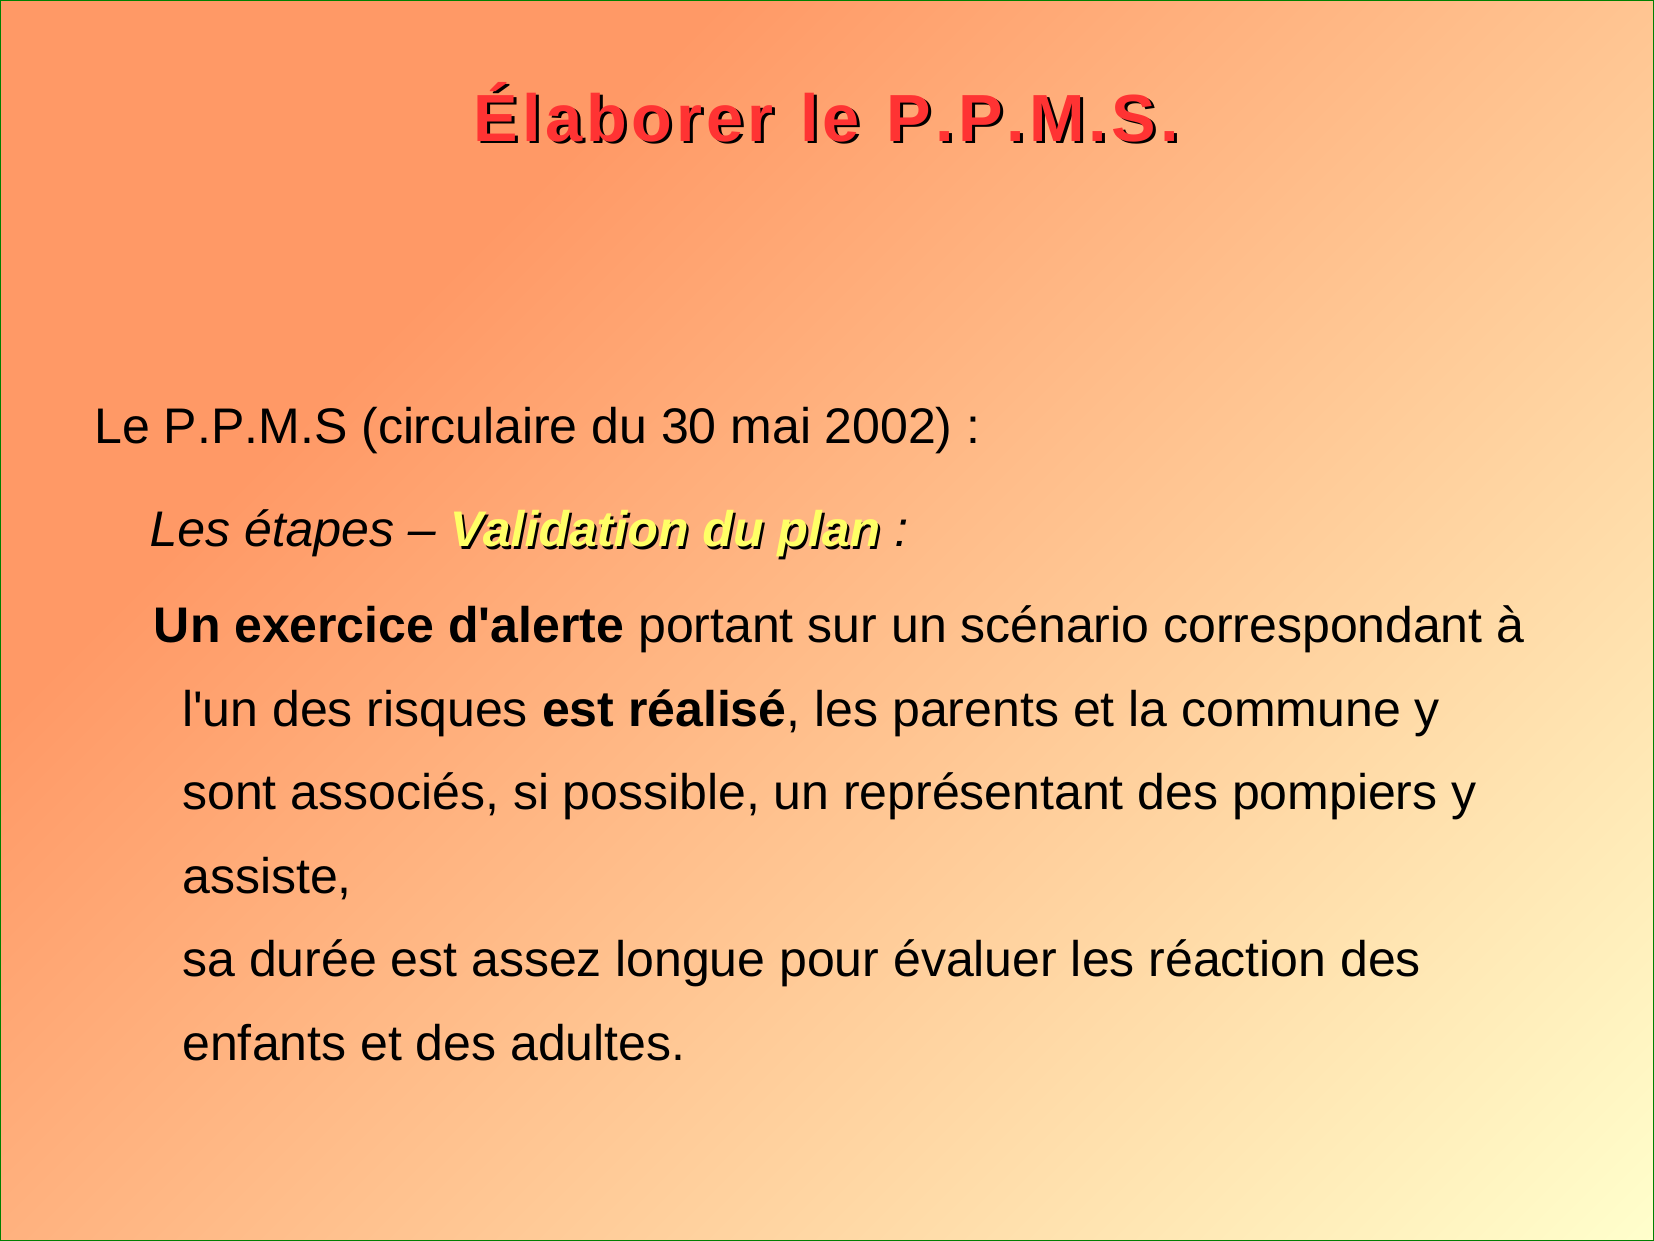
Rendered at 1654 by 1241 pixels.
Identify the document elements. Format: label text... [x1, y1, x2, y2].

text_box [0, 0, 1654, 1241]
title Élaborer le P.P.M.S. [120, 29, 1533, 207]
text_box Le P.P.M.S (circulaire du 30 mai 2002) : Les étapes – Validation du plan : Un exercice d'alerte portant sur un scénario correspondant à l'un des risques est réalisé, les parents et la commune y sont associés, si possible, un représentant des pompiers y assiste, sa durée est assez longue pour évaluer les réaction des enfants et des adultes. [88, 253, 1536, 1217]
